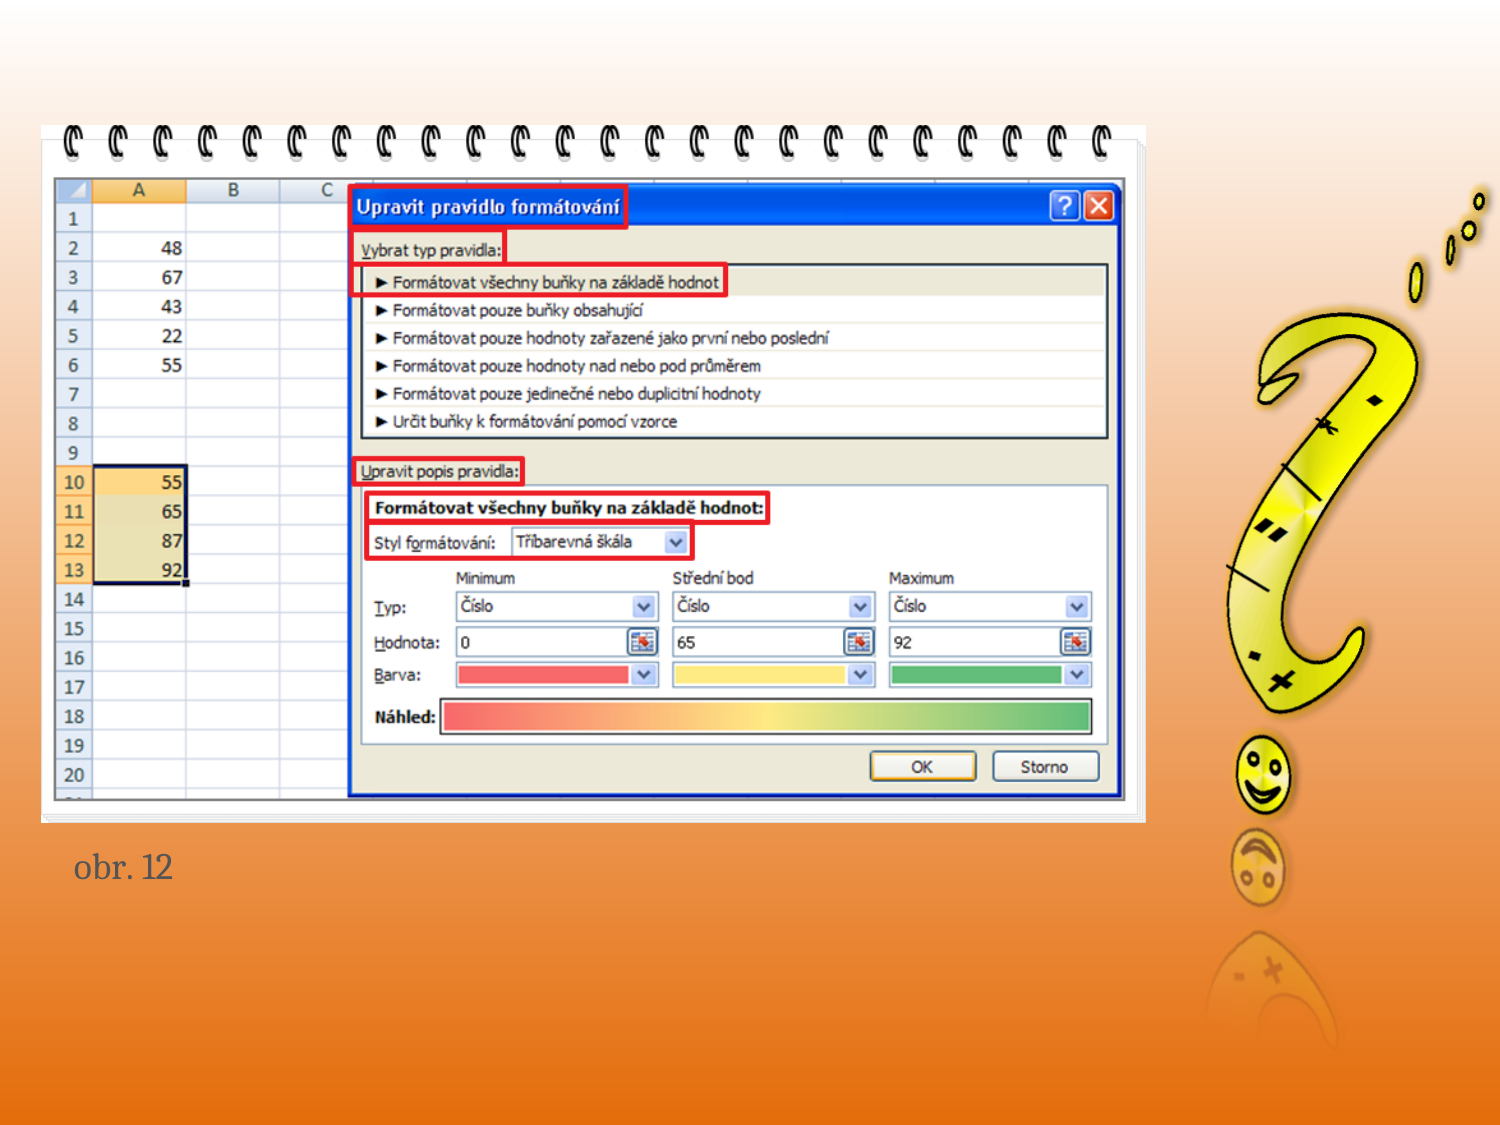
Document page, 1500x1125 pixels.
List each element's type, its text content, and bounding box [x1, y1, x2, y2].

picture [41, 125, 1146, 823]
text_box obr. 12 [59, 834, 189, 895]
picture [1171, 160, 1500, 1125]
